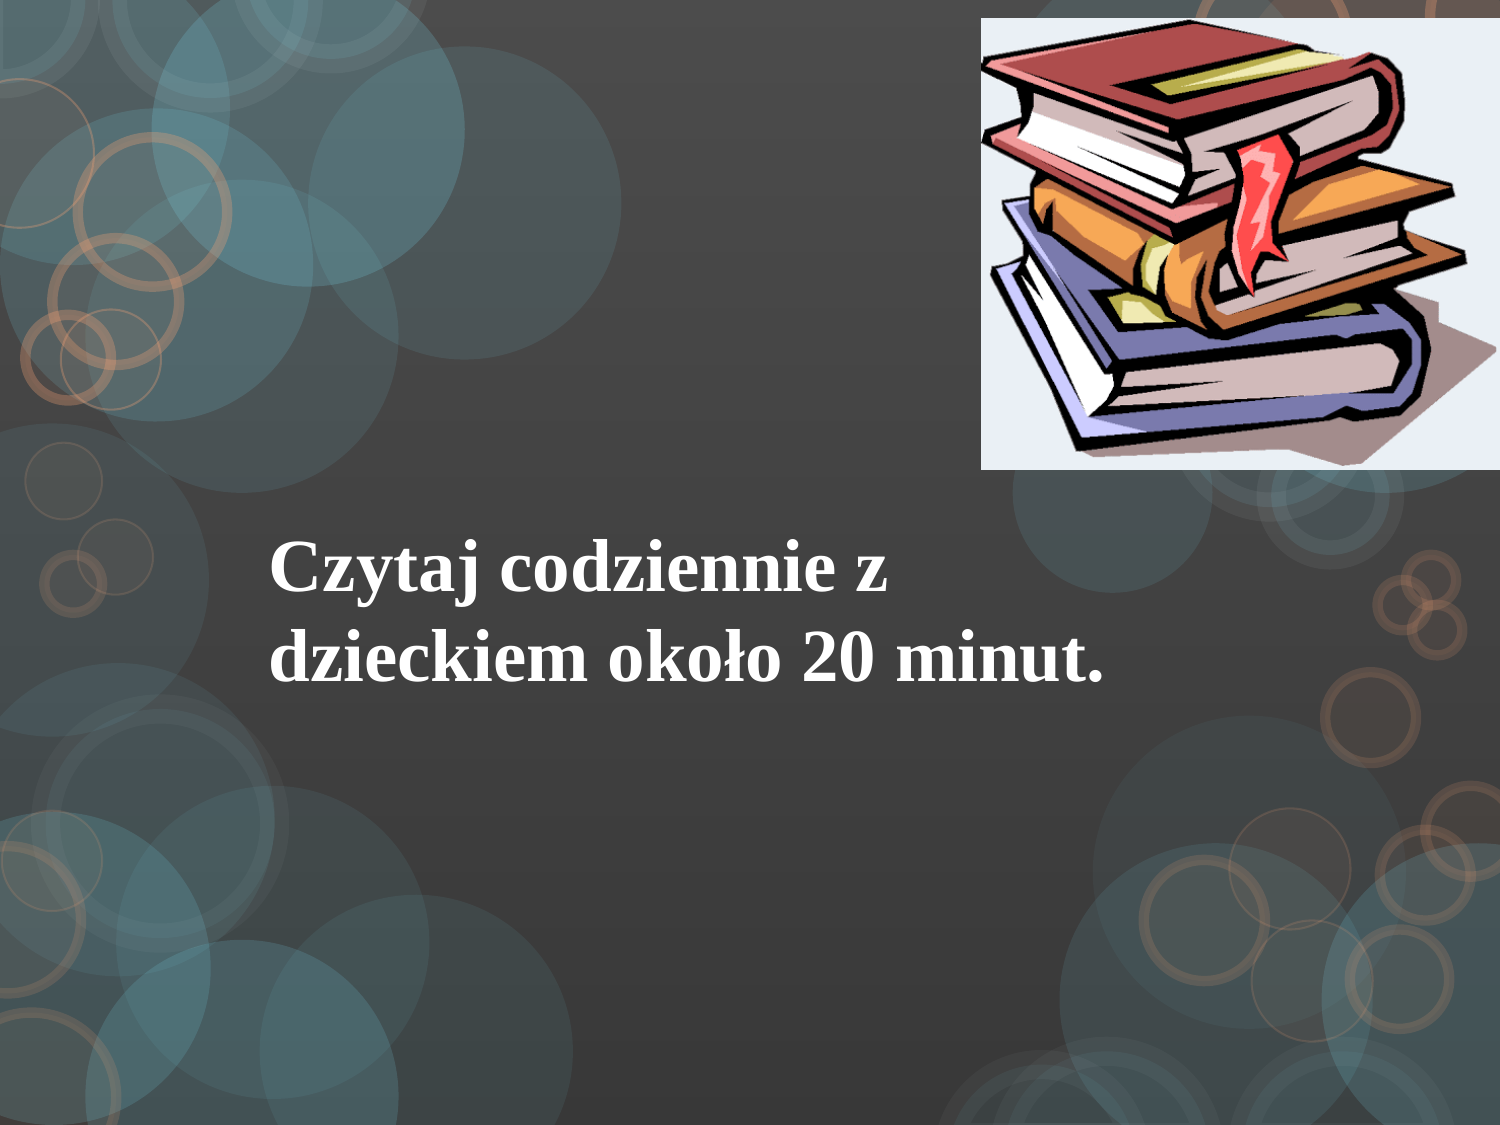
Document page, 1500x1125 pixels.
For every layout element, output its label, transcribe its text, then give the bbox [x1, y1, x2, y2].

text_box Czytaj codziennie z dzieckiem około 20 minut. [254, 509, 1125, 705]
picture [981, 18, 1500, 470]
